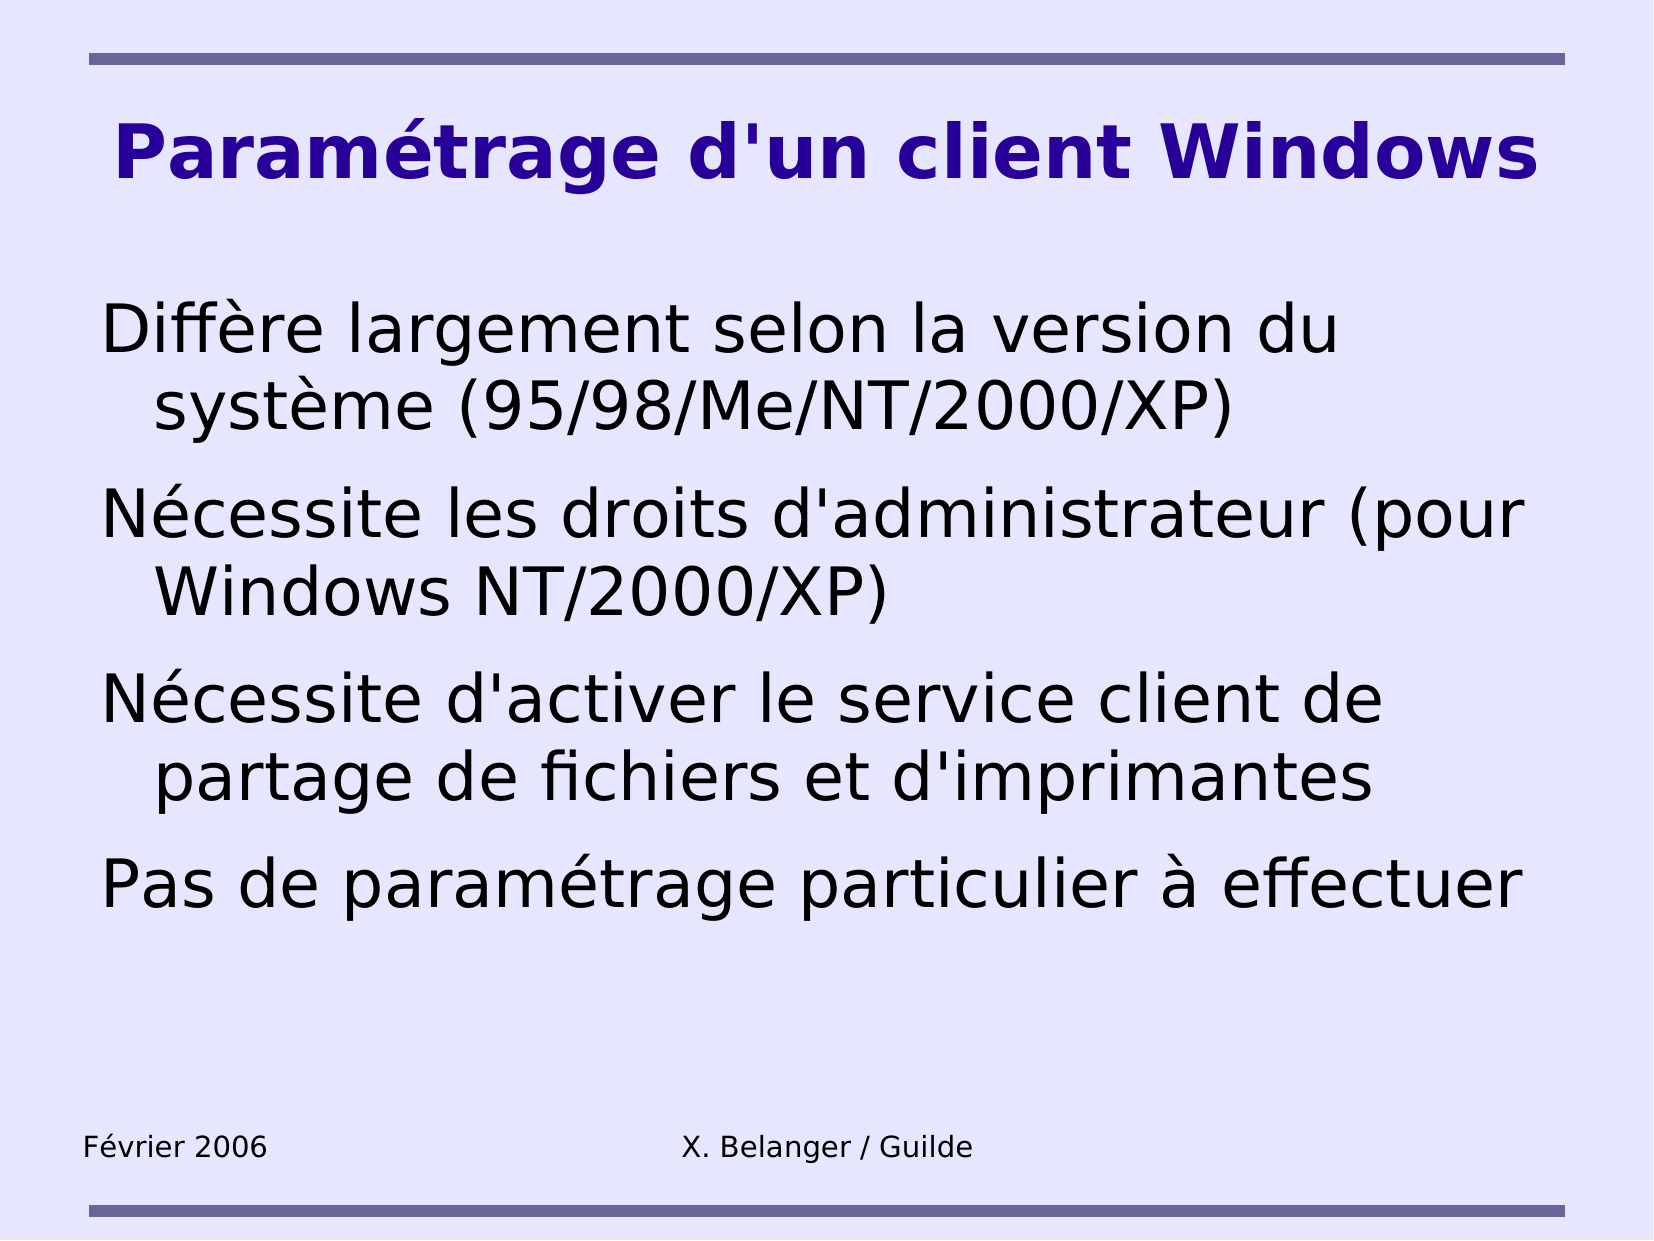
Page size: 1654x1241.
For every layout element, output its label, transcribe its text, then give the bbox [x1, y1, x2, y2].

list Diffère largement selon la version du système (95/98/Me/NT/2000/XP) Nécessite les droits d'administrateur (pour Windows NT/2000/XP) Nécessite d'activer le service client de partage de fichiers et d'imprimantes Pas de paramétrage particulier à effectuer [82, 290, 1571, 1109]
title Paramétrage d'un client Windows [82, 49, 1571, 257]
